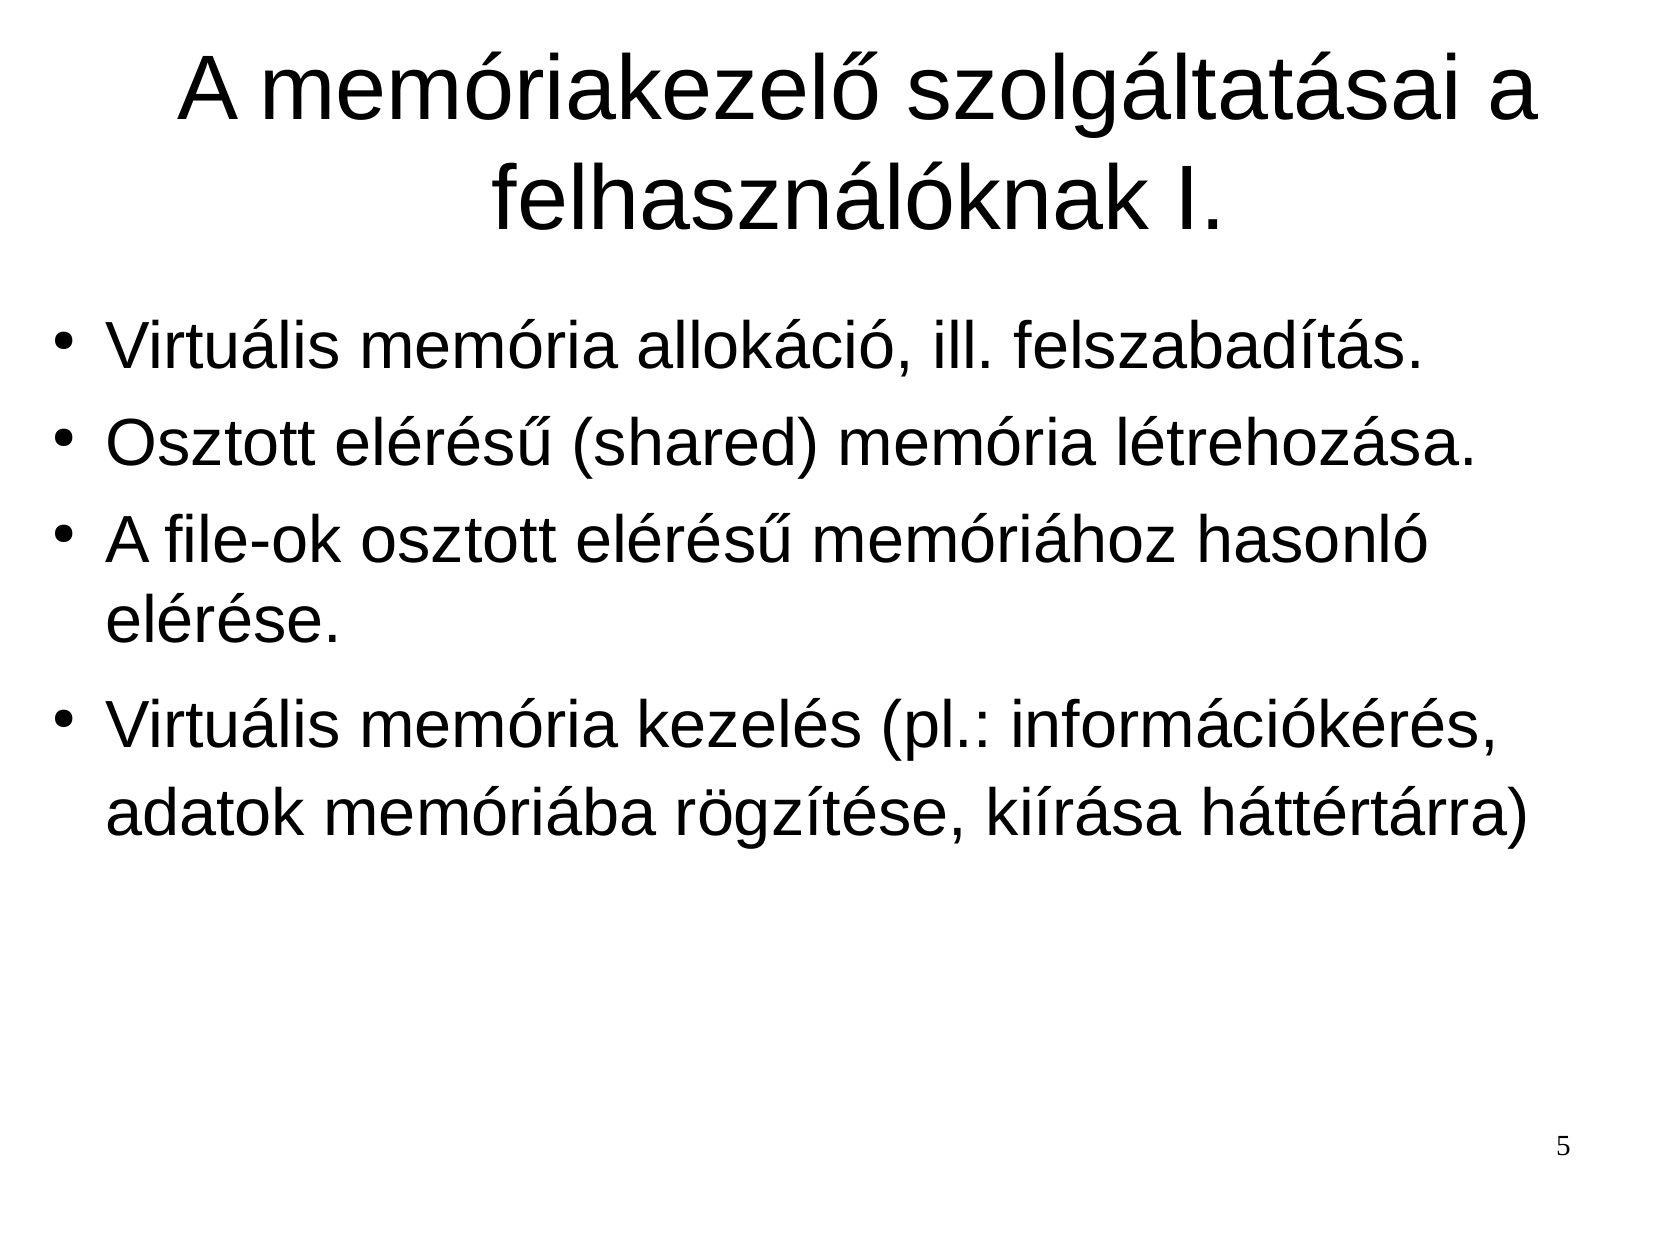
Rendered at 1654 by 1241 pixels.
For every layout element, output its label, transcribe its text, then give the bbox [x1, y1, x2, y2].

title A memóriakezelő szolgáltatásai a felhasználóknak I. [97, 34, 1586, 241]
list Virtuális memória allokáció, ill. felszabadítás. Osztott elérésű (shared) memória létrehozása. A file-ok osztott elérésű memóriához hasonló elérése. Virtuális memória kezelés (pl.: információkérés, adatok memóriába rögzítése, kiírása háttértárra) [19, 294, 1654, 1220]
